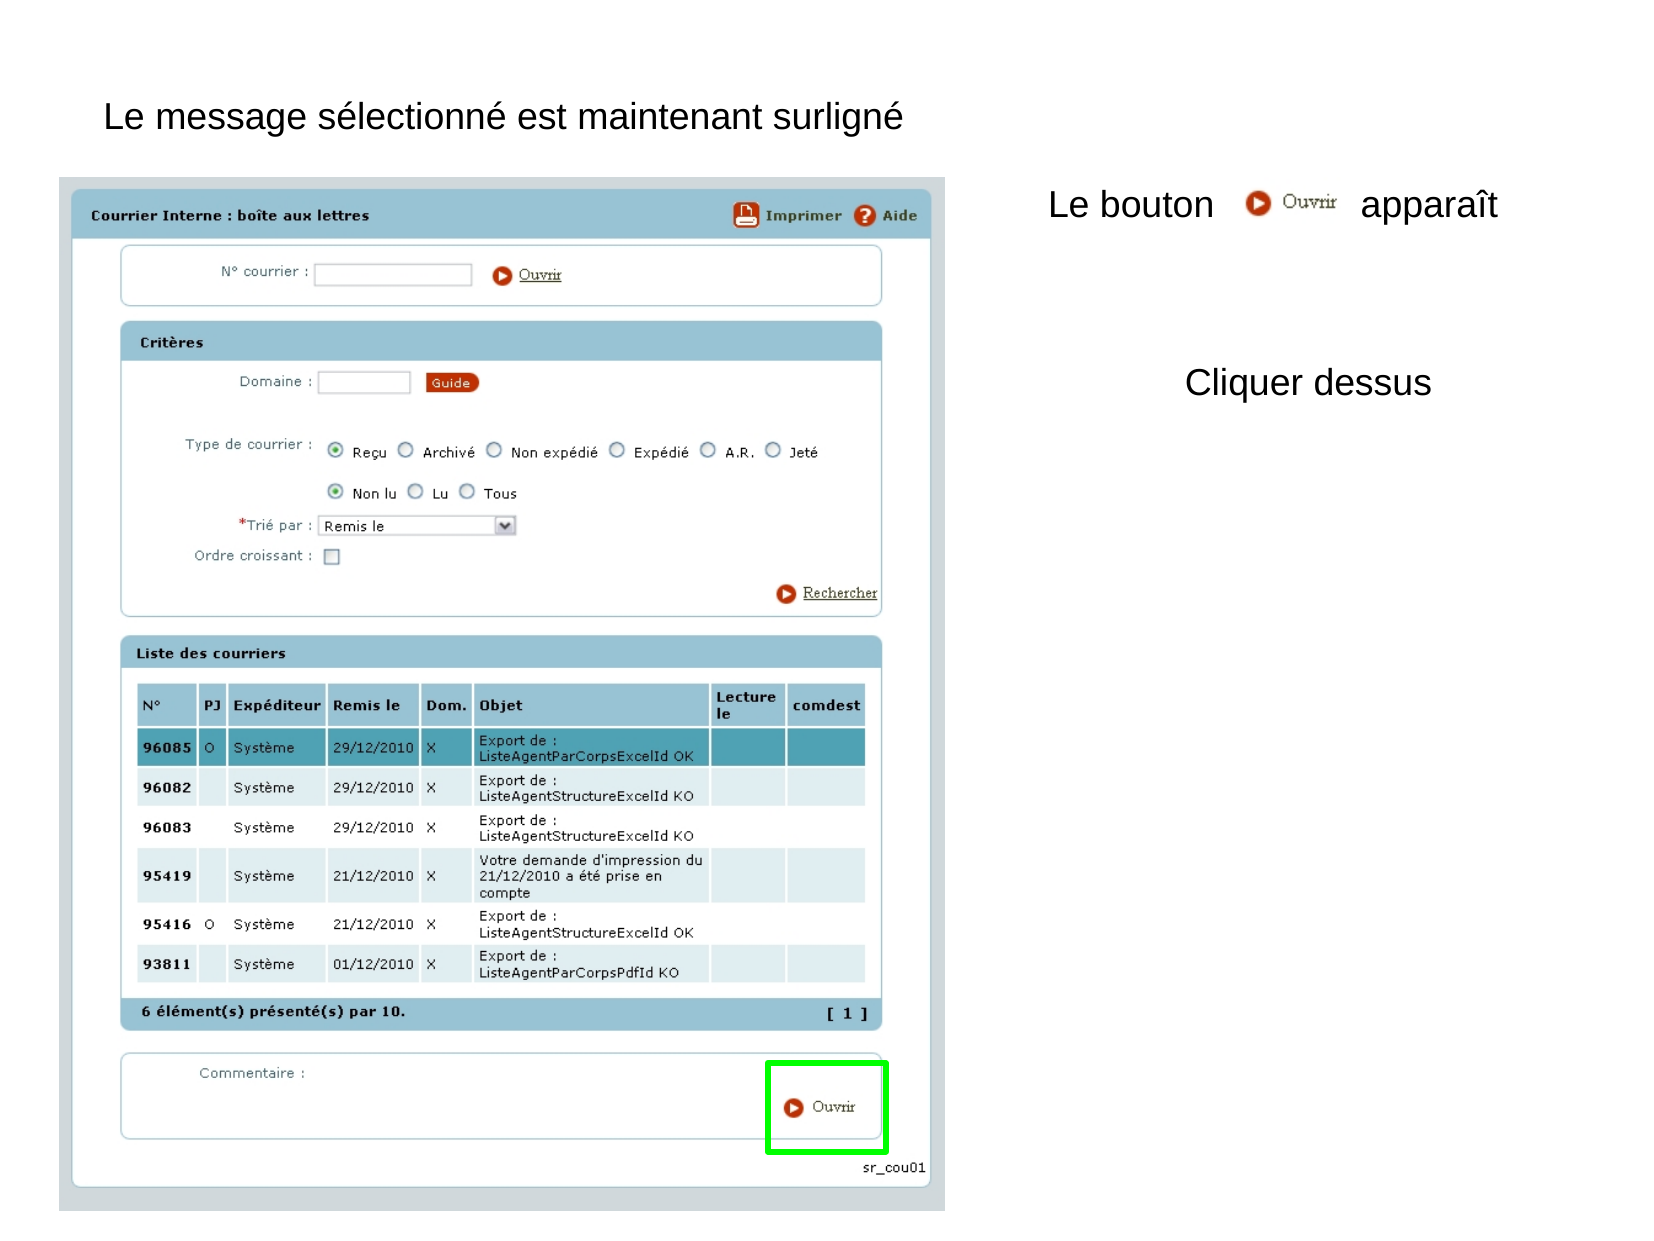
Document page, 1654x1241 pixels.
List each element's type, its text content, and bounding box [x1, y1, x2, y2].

picture [1240, 177, 1348, 224]
text_box Le bouton apparaît [1033, 176, 1514, 234]
text_box Le message sélectionné est maintenant surligné [88, 88, 919, 146]
text_box Cliquer dessus [1169, 354, 1447, 412]
picture [59, 177, 945, 1211]
